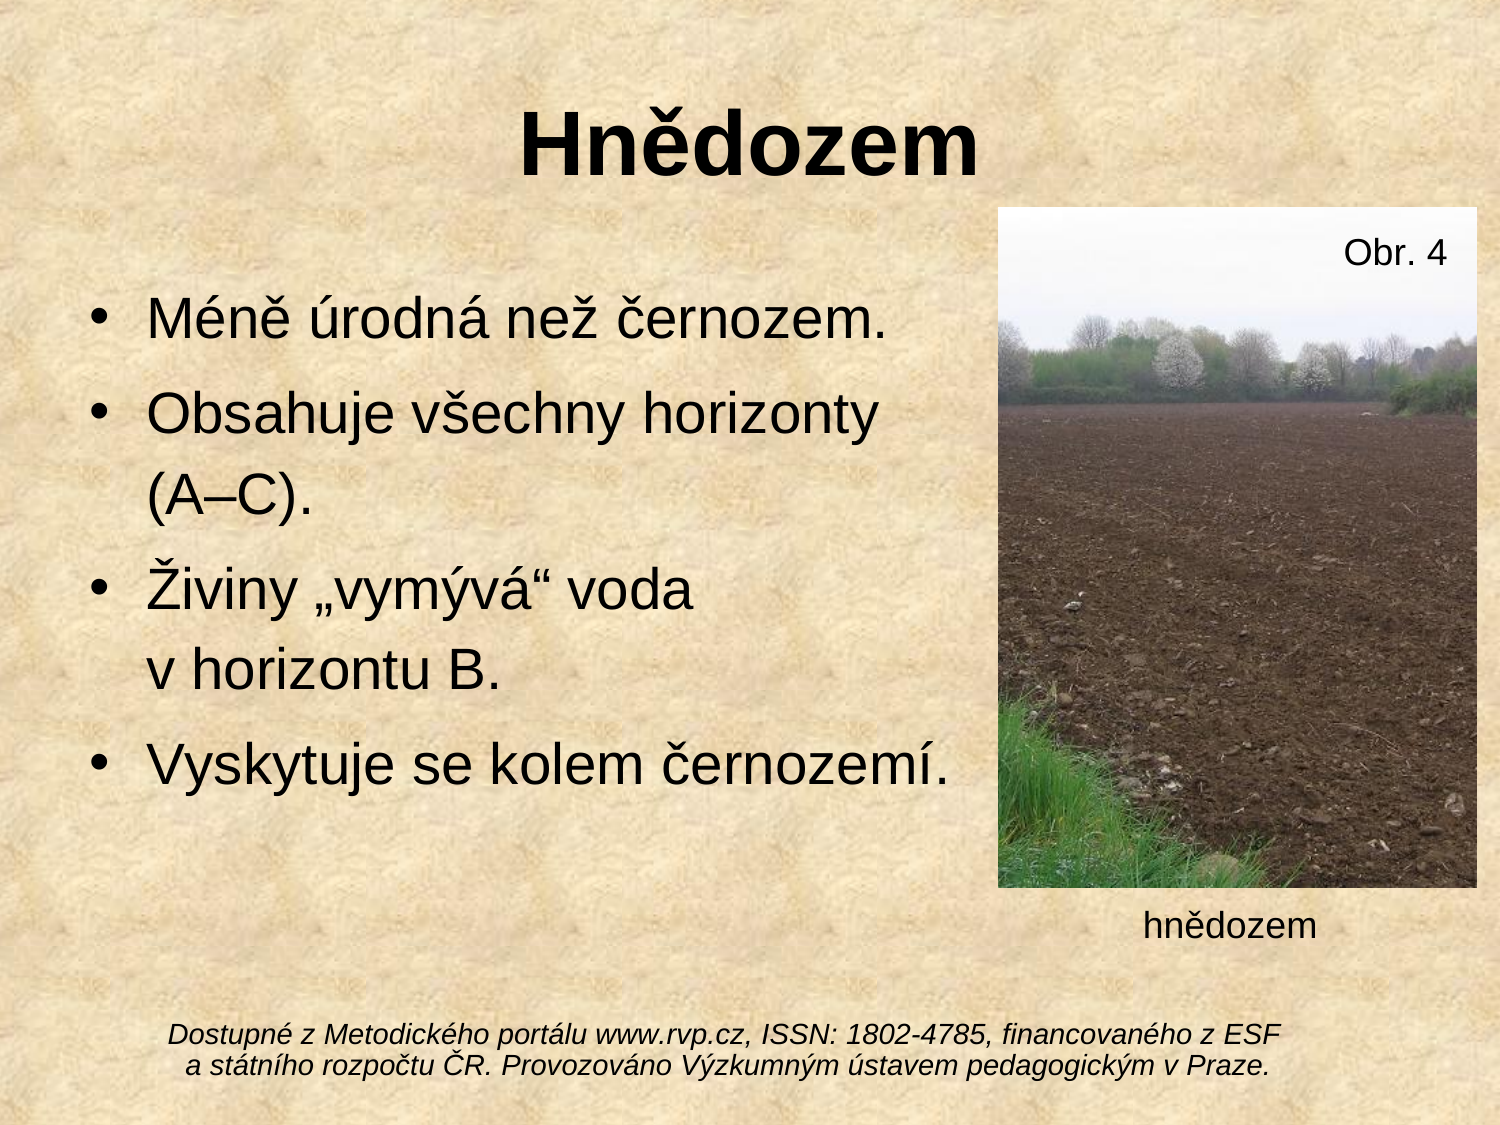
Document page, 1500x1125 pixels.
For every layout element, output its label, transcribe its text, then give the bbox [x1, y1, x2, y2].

title Hnědozem [75, 45, 1426, 233]
picture [0, 0, 1500, 1125]
text_box Dostupné z Metodického portálu www.rvp.cz, ISSN: 1802-4785, financovaného z ESF a státního rozpočtu ČR. Provozováno Výzkumným ústavem pedagogickým v Praze. [147, 1011, 1311, 1091]
list Méně úrodná než černozem. Obsahuje všechny horizonty (A–C). Živiny „vymývá“ voda v horizontu B. Vyskytuje se kolem černozemí. [75, 262, 999, 1006]
text_box hnědozem [1128, 893, 1375, 954]
text_box Obr. 4 [1328, 219, 1470, 281]
